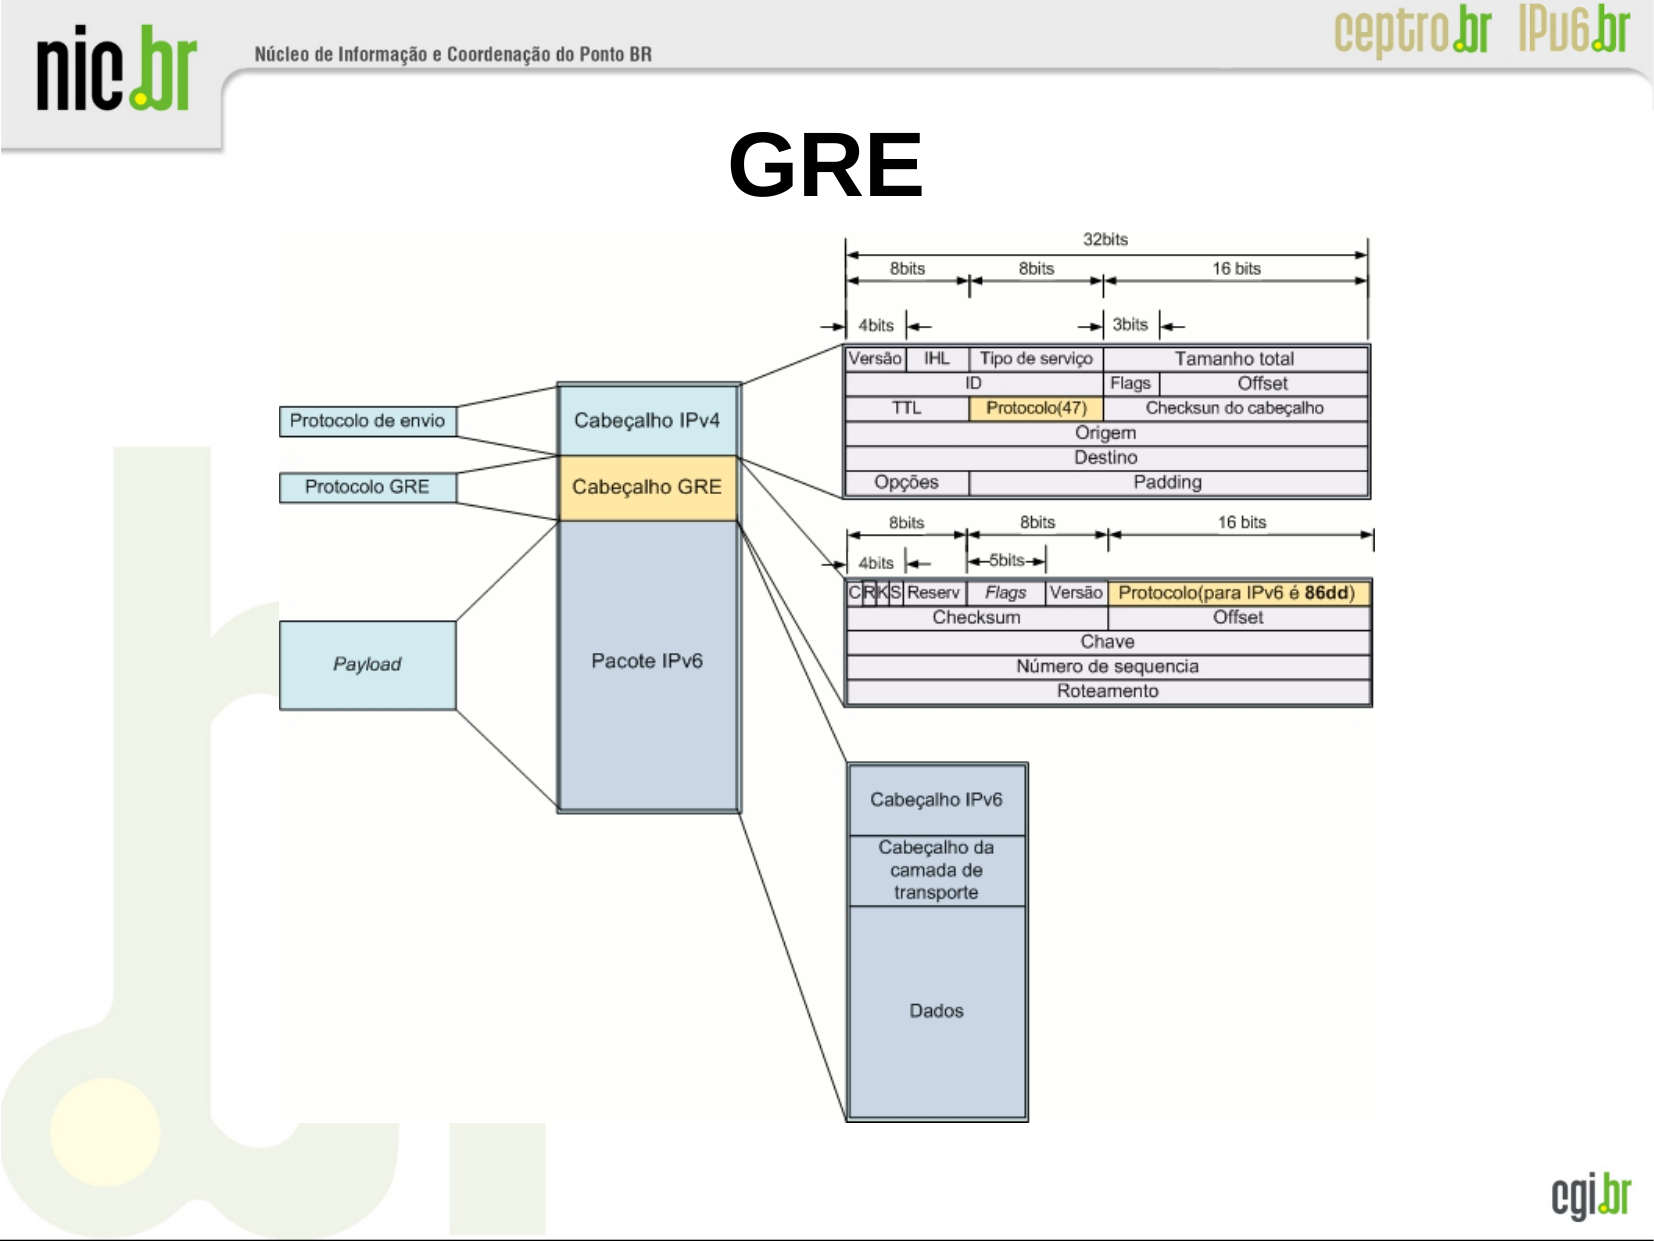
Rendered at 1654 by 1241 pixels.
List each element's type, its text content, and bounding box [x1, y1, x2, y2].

text_box GRE [73, 97, 1580, 215]
picture [0, 0, 1654, 1241]
